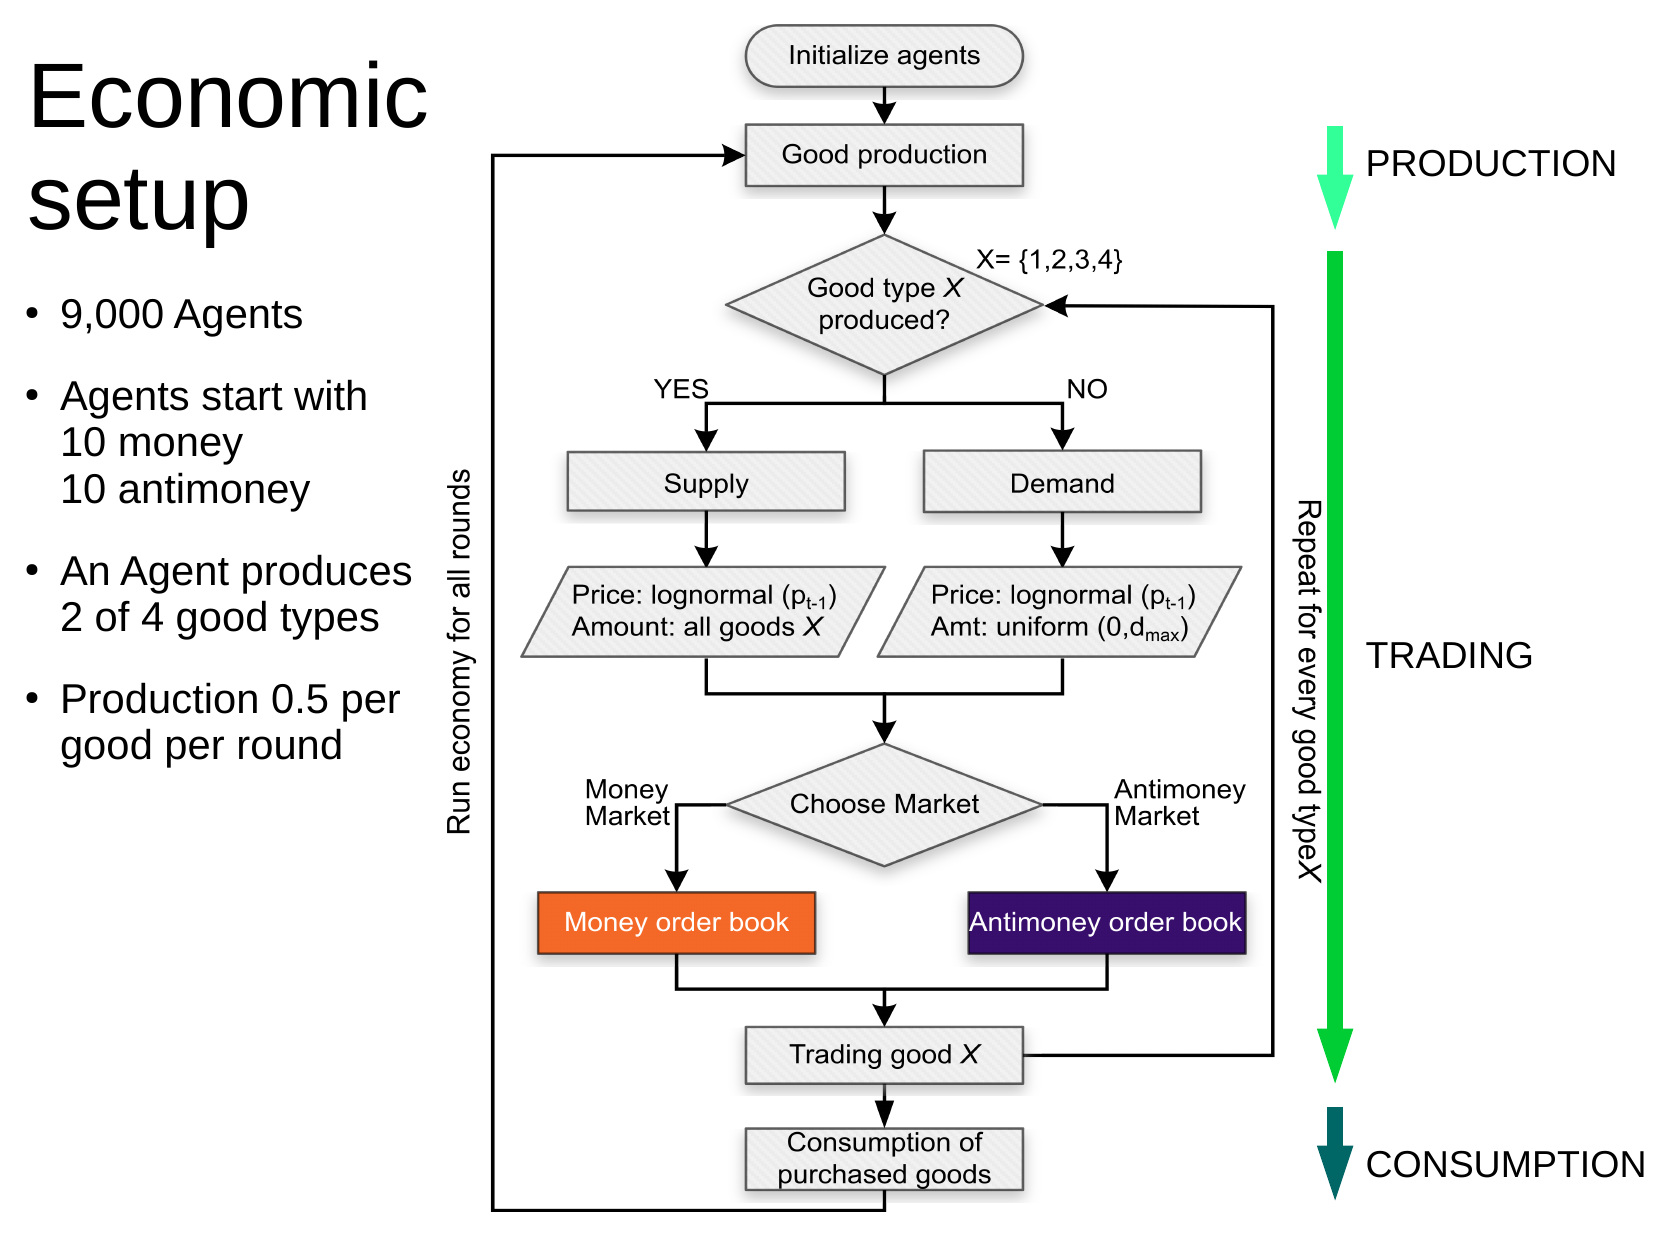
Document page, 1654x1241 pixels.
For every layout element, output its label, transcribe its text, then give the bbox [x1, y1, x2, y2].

title Economic setup [27, 44, 436, 250]
text_box CONSUMPTION [1350, 1135, 1654, 1241]
text_box 9,000 Agents Agents start with 10 money 10 antimoney An Agent produces 2 of 4 good types Production 0.5 per good per round [9, 283, 439, 812]
text_box PRODUCTION [1350, 135, 1654, 202]
picture [439, 24, 1329, 1212]
text_box TRADING [1350, 626, 1654, 718]
